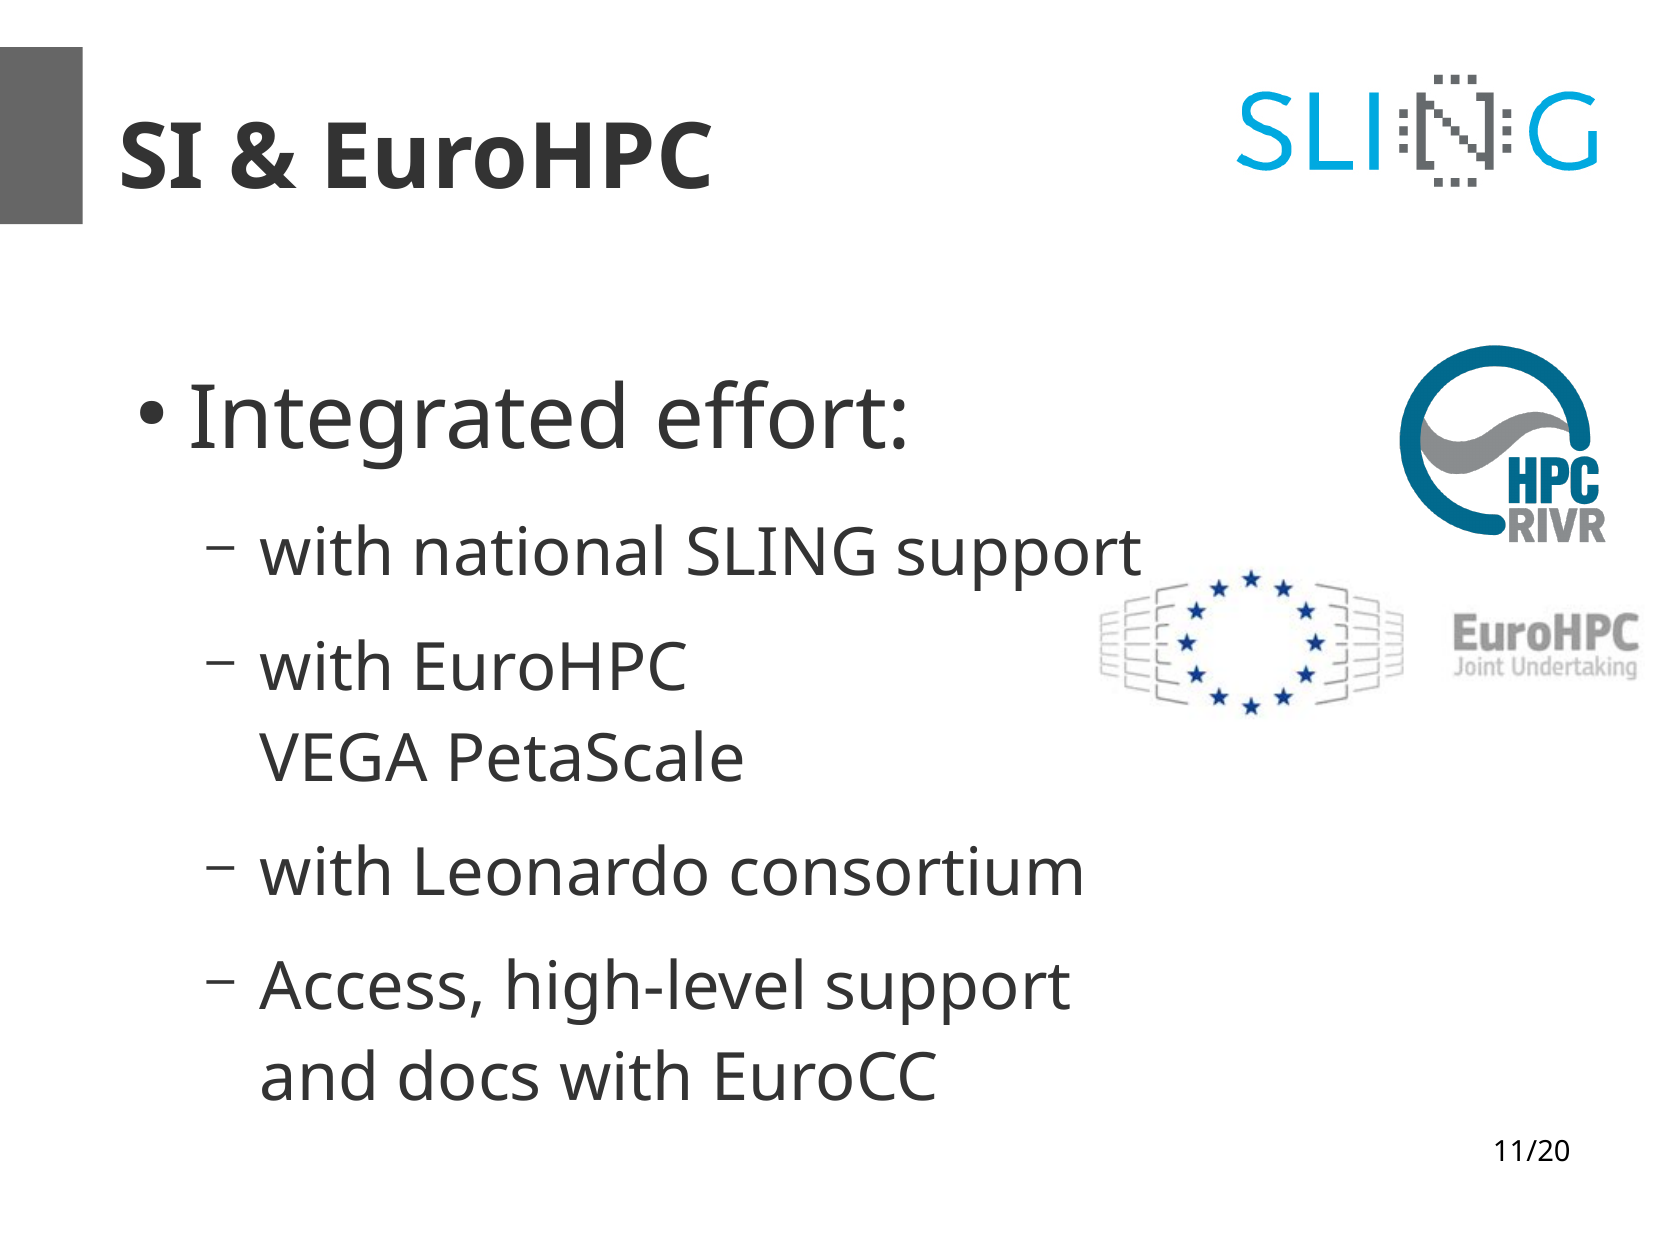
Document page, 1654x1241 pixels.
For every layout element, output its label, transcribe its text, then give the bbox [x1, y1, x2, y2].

picture [1536, 546, 1654, 742]
list Integrated effort: with national SLING support with EuroHPC VEGA PetaScale with Leonardo consortium Access, high-level support and docs with EuroCC [118, 354, 1536, 1074]
picture [1185, 14, 1648, 247]
picture [1398, 345, 1606, 543]
title SI & EuroHPC [118, 49, 1571, 257]
